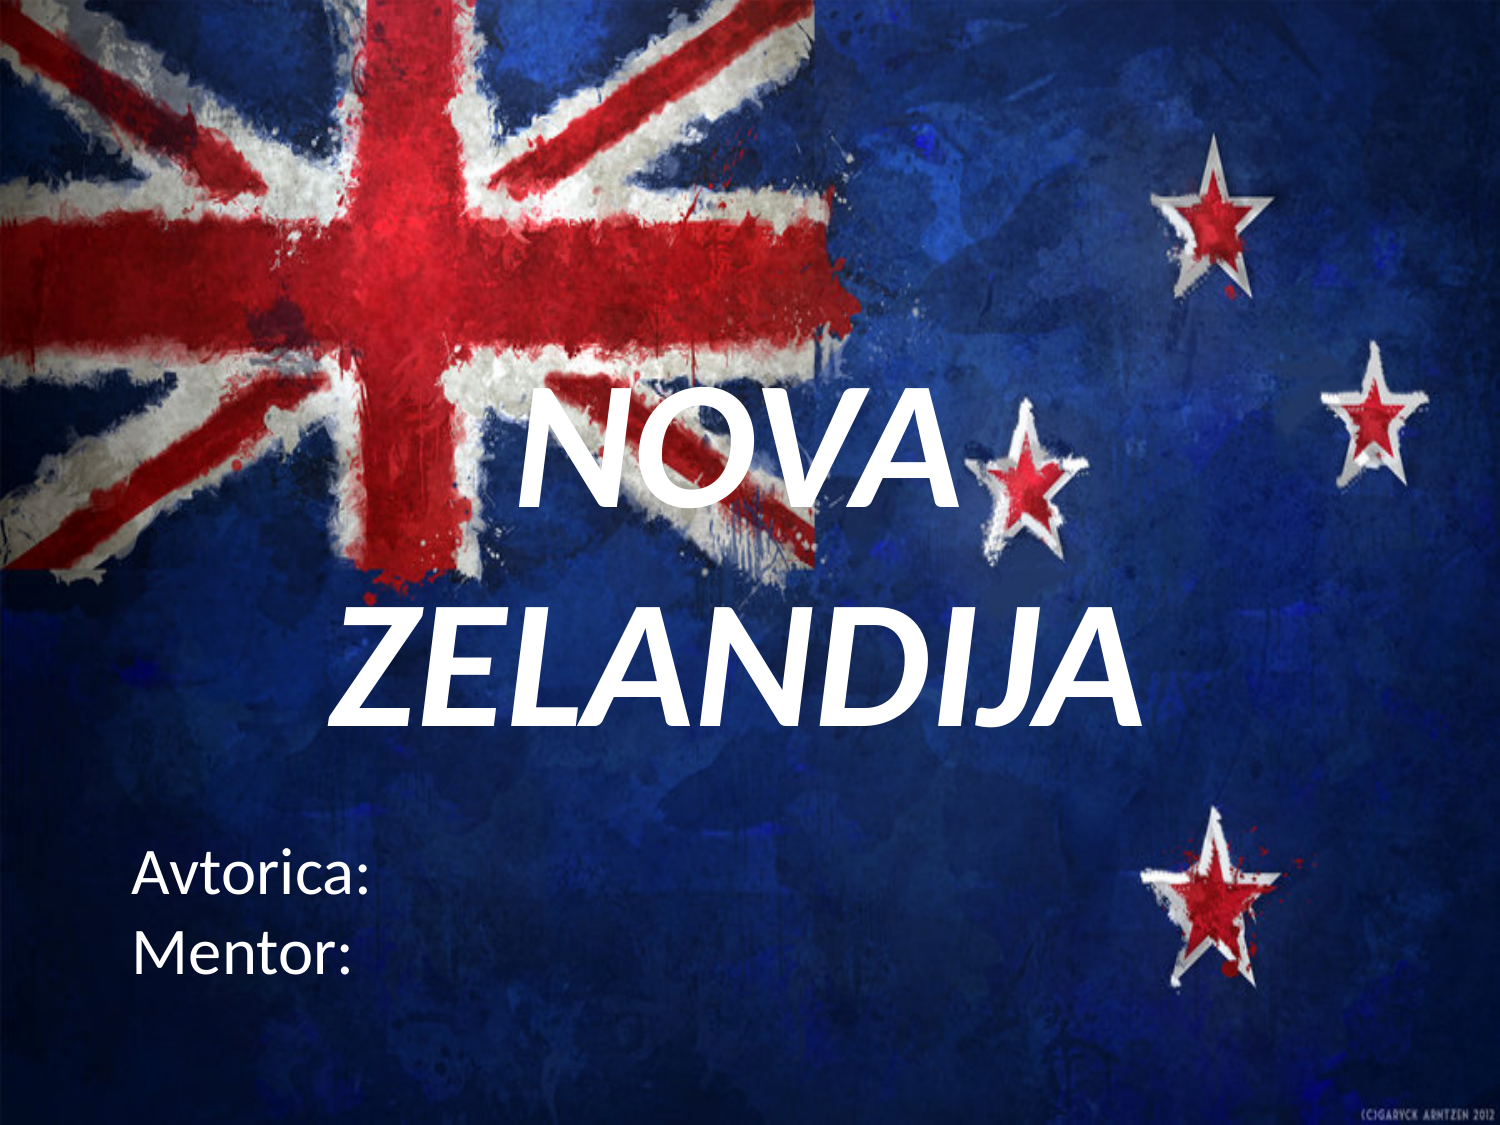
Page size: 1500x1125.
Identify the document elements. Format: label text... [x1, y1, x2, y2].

picture [0, 0, 1500, 1125]
text_box Avtorica: Mentor: [117, 820, 1078, 1125]
text_box NOVA ZELANDIJA [58, 316, 1418, 772]
